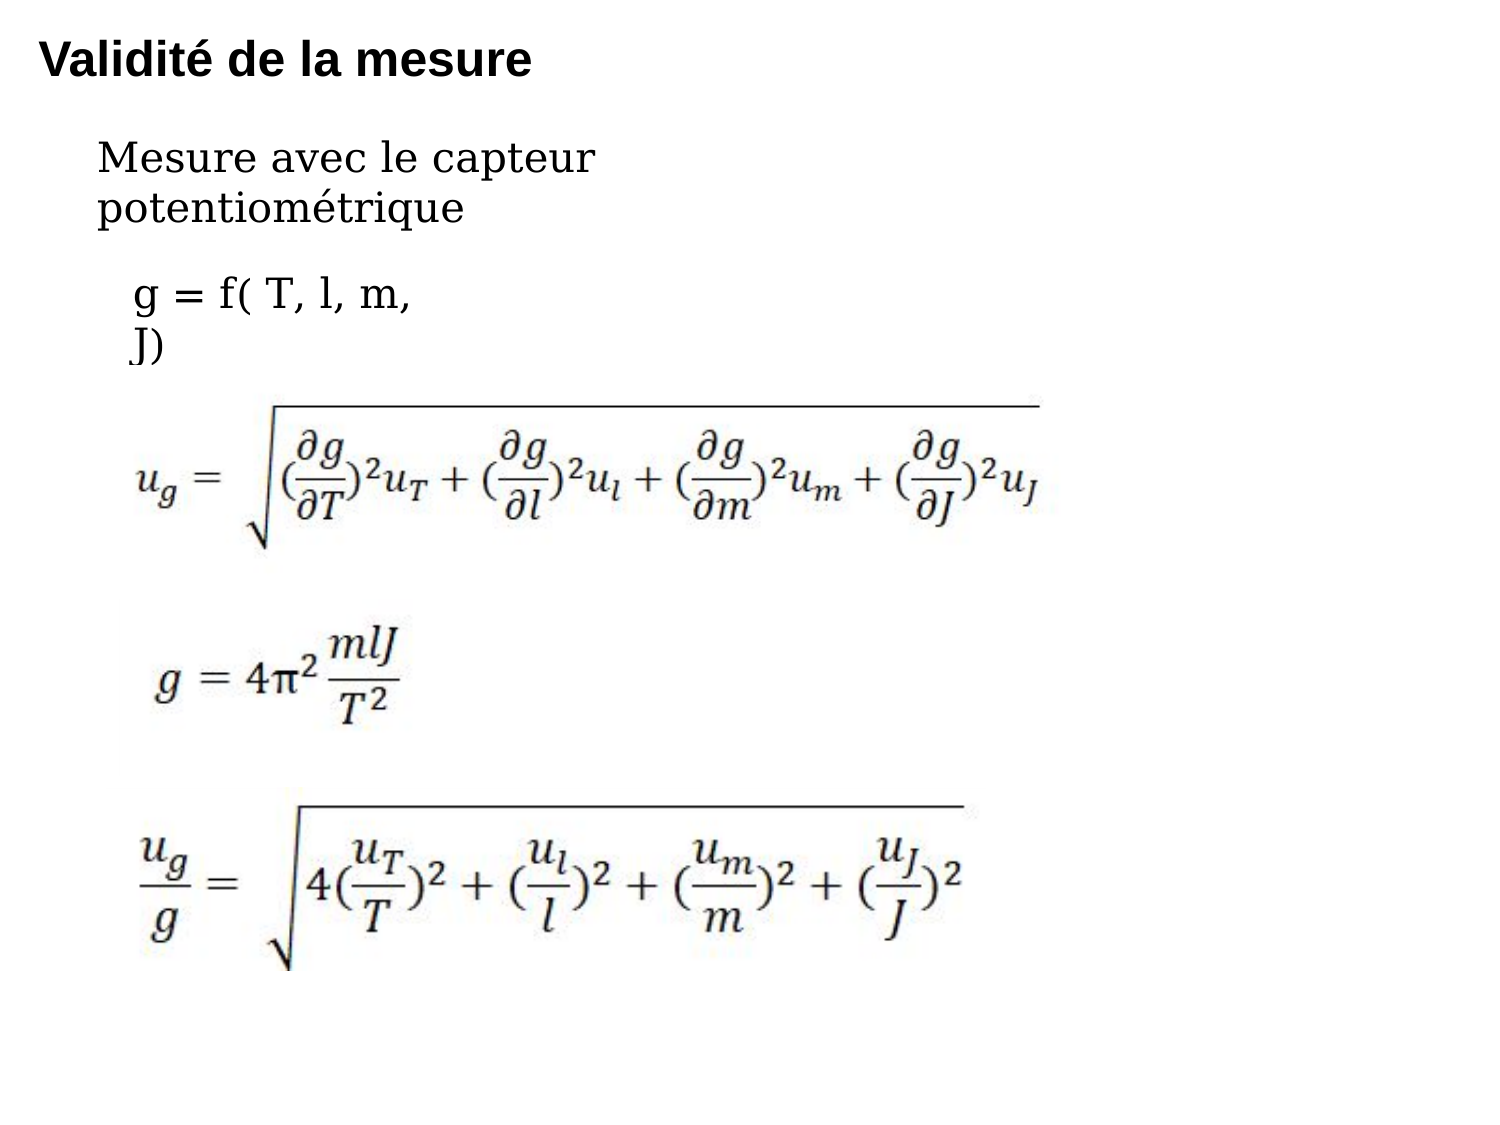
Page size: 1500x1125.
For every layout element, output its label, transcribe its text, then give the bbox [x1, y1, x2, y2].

text_box g = f( T, l, m, J) [118, 259, 458, 365]
text_box Mesure avec le capteur potentiométrique [82, 123, 844, 239]
picture [106, 787, 986, 972]
text_box Validité de la mesure [23, 23, 626, 96]
picture [106, 365, 1068, 776]
